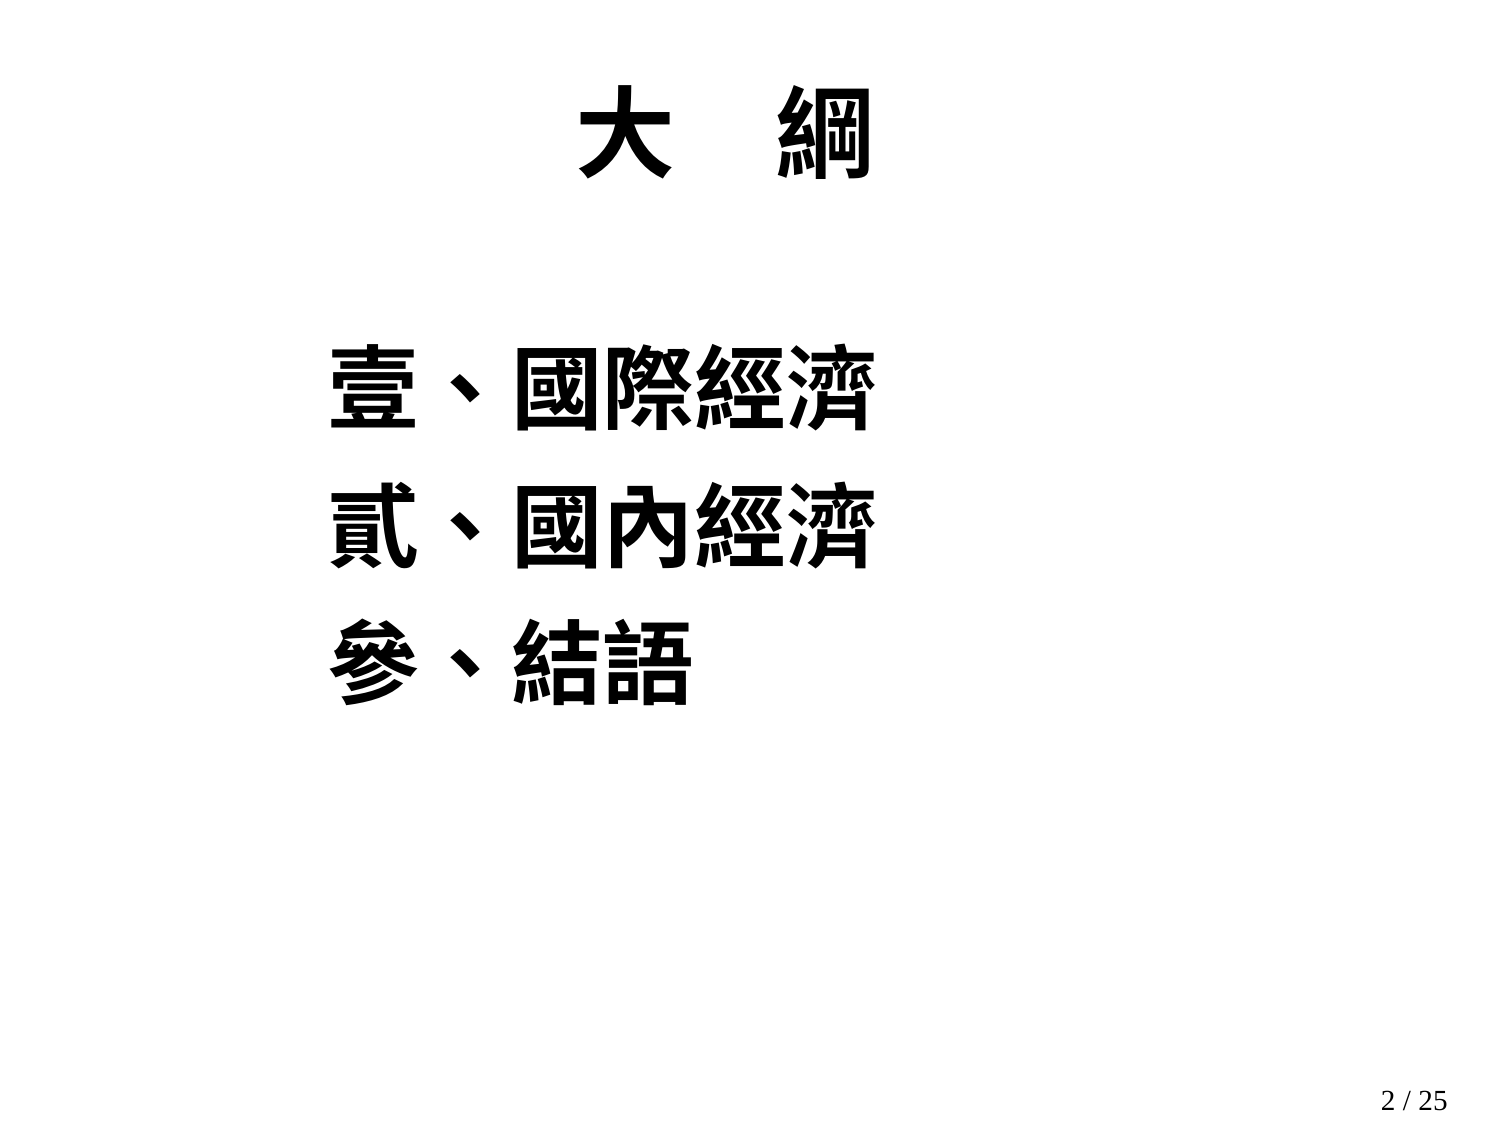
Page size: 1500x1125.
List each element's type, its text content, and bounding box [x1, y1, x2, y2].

text_box 大 綱 [0, 54, 1476, 207]
text_box 壹、國際經濟 貳、國內經濟 參、結語 [312, 308, 1344, 864]
